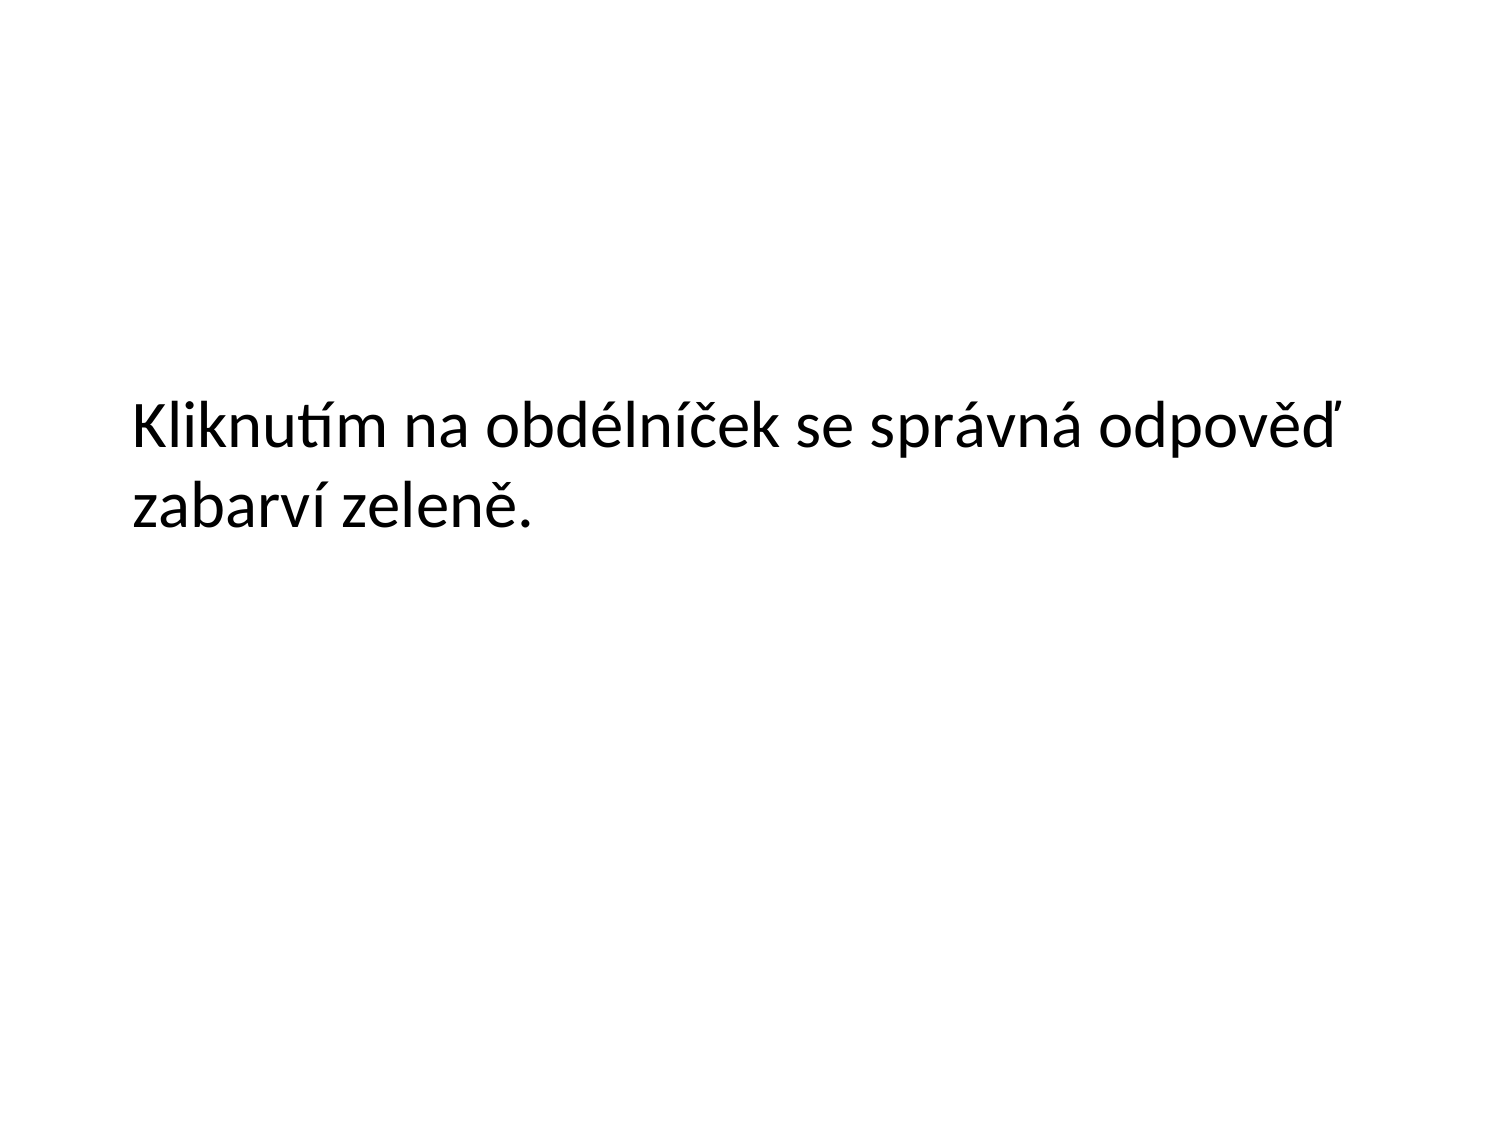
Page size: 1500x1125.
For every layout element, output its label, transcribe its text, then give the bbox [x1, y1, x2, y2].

text_box Kliknutím na obdélníček se správná odpověď zabarví zeleně. [117, 373, 1356, 549]
